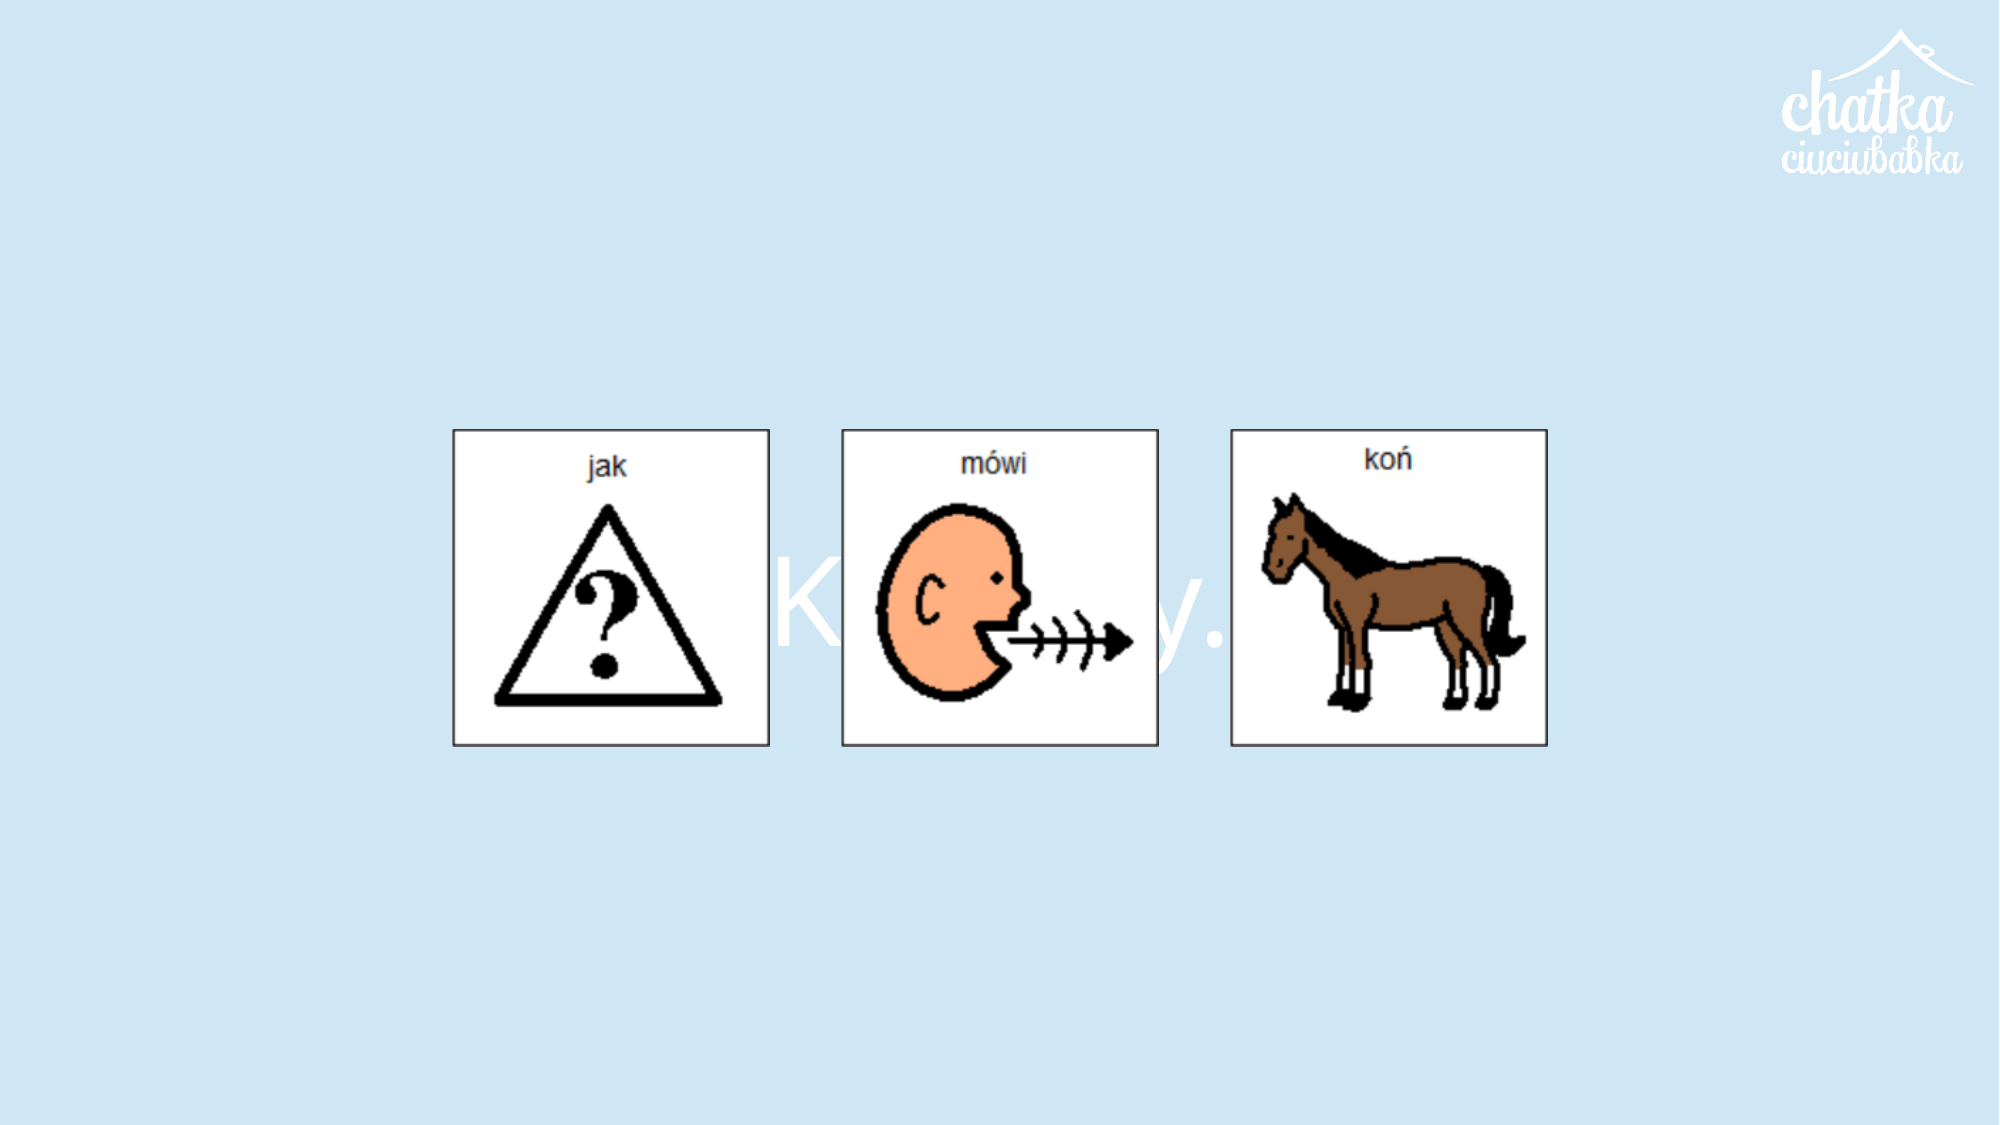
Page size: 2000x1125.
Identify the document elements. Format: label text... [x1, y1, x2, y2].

picture [841, 429, 1159, 747]
picture [1230, 429, 1548, 747]
picture [452, 429, 770, 747]
picture [1755, 5, 1991, 241]
title Koń rży. [751, 530, 2000, 969]
